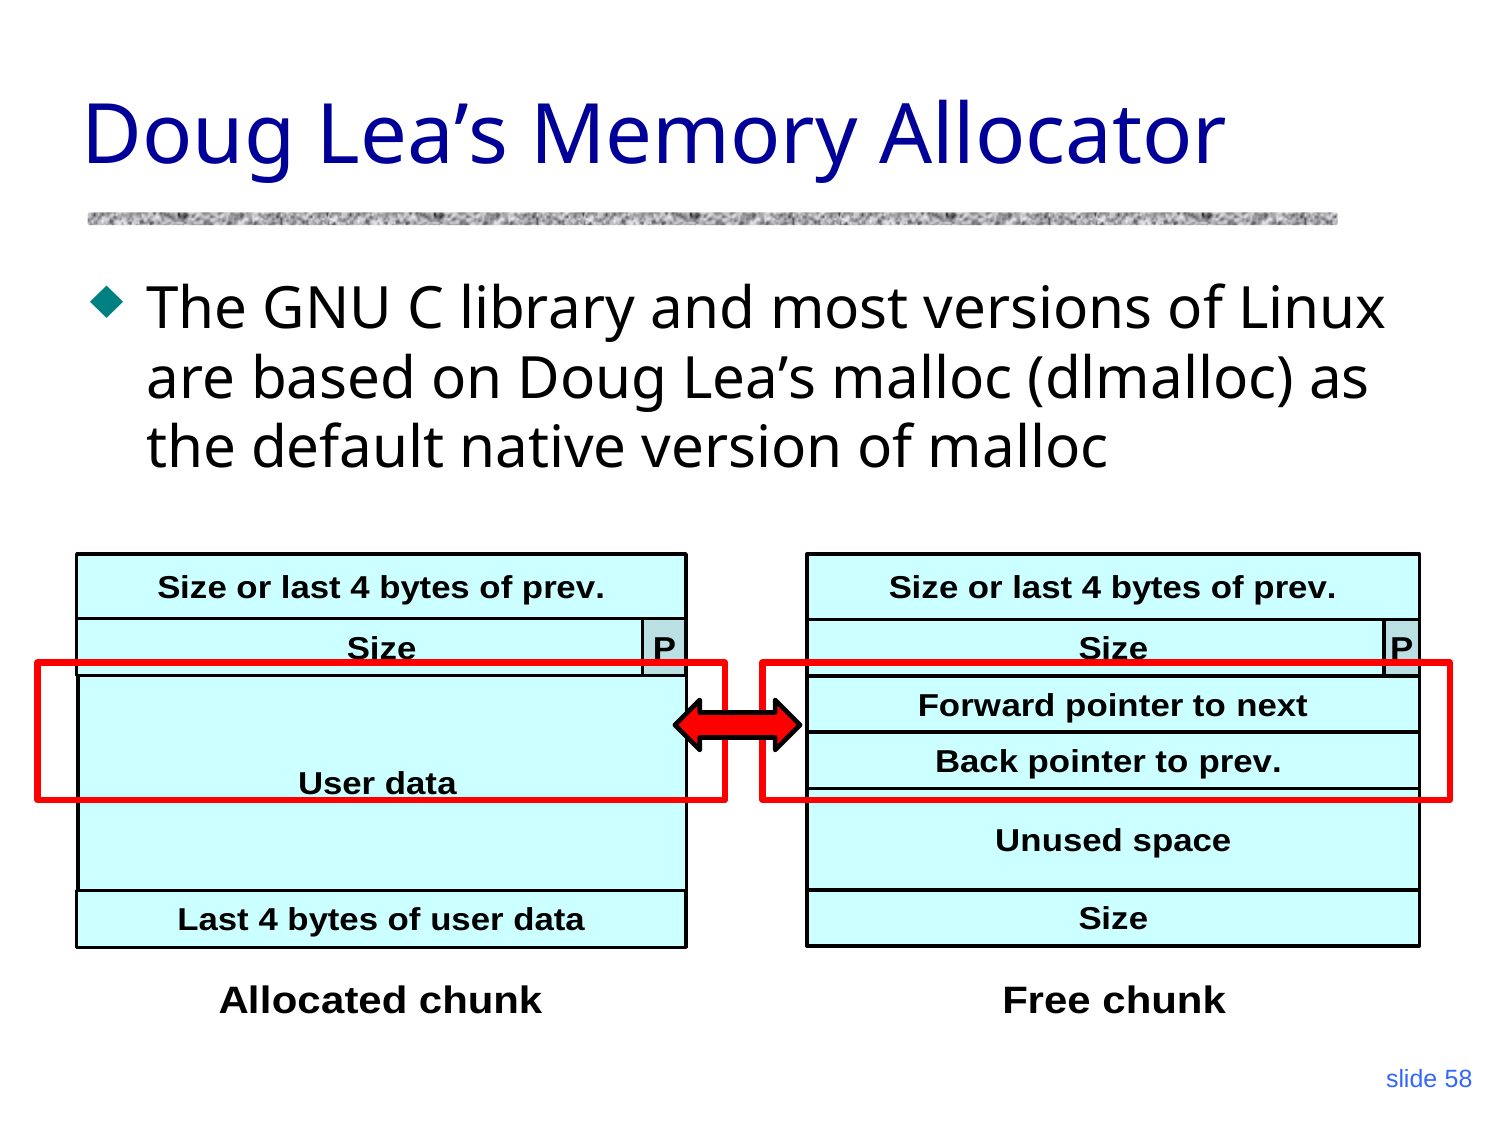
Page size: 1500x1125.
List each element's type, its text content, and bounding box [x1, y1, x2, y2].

text_box [674, 699, 801, 751]
list The GNU C library and most versions of Linux are based on Doug Lea’s malloc (dlmalloc) as the default native version of malloc [74, 262, 1417, 501]
title Doug Lea’s Memory Allocator [66, 37, 1342, 188]
picture [766, 666, 1426, 797]
picture [75, 738, 1426, 1038]
text_box slide <number> [1174, 1025, 1488, 1101]
picture [75, 552, 1426, 712]
picture [87, 212, 1338, 226]
picture [75, 666, 722, 797]
